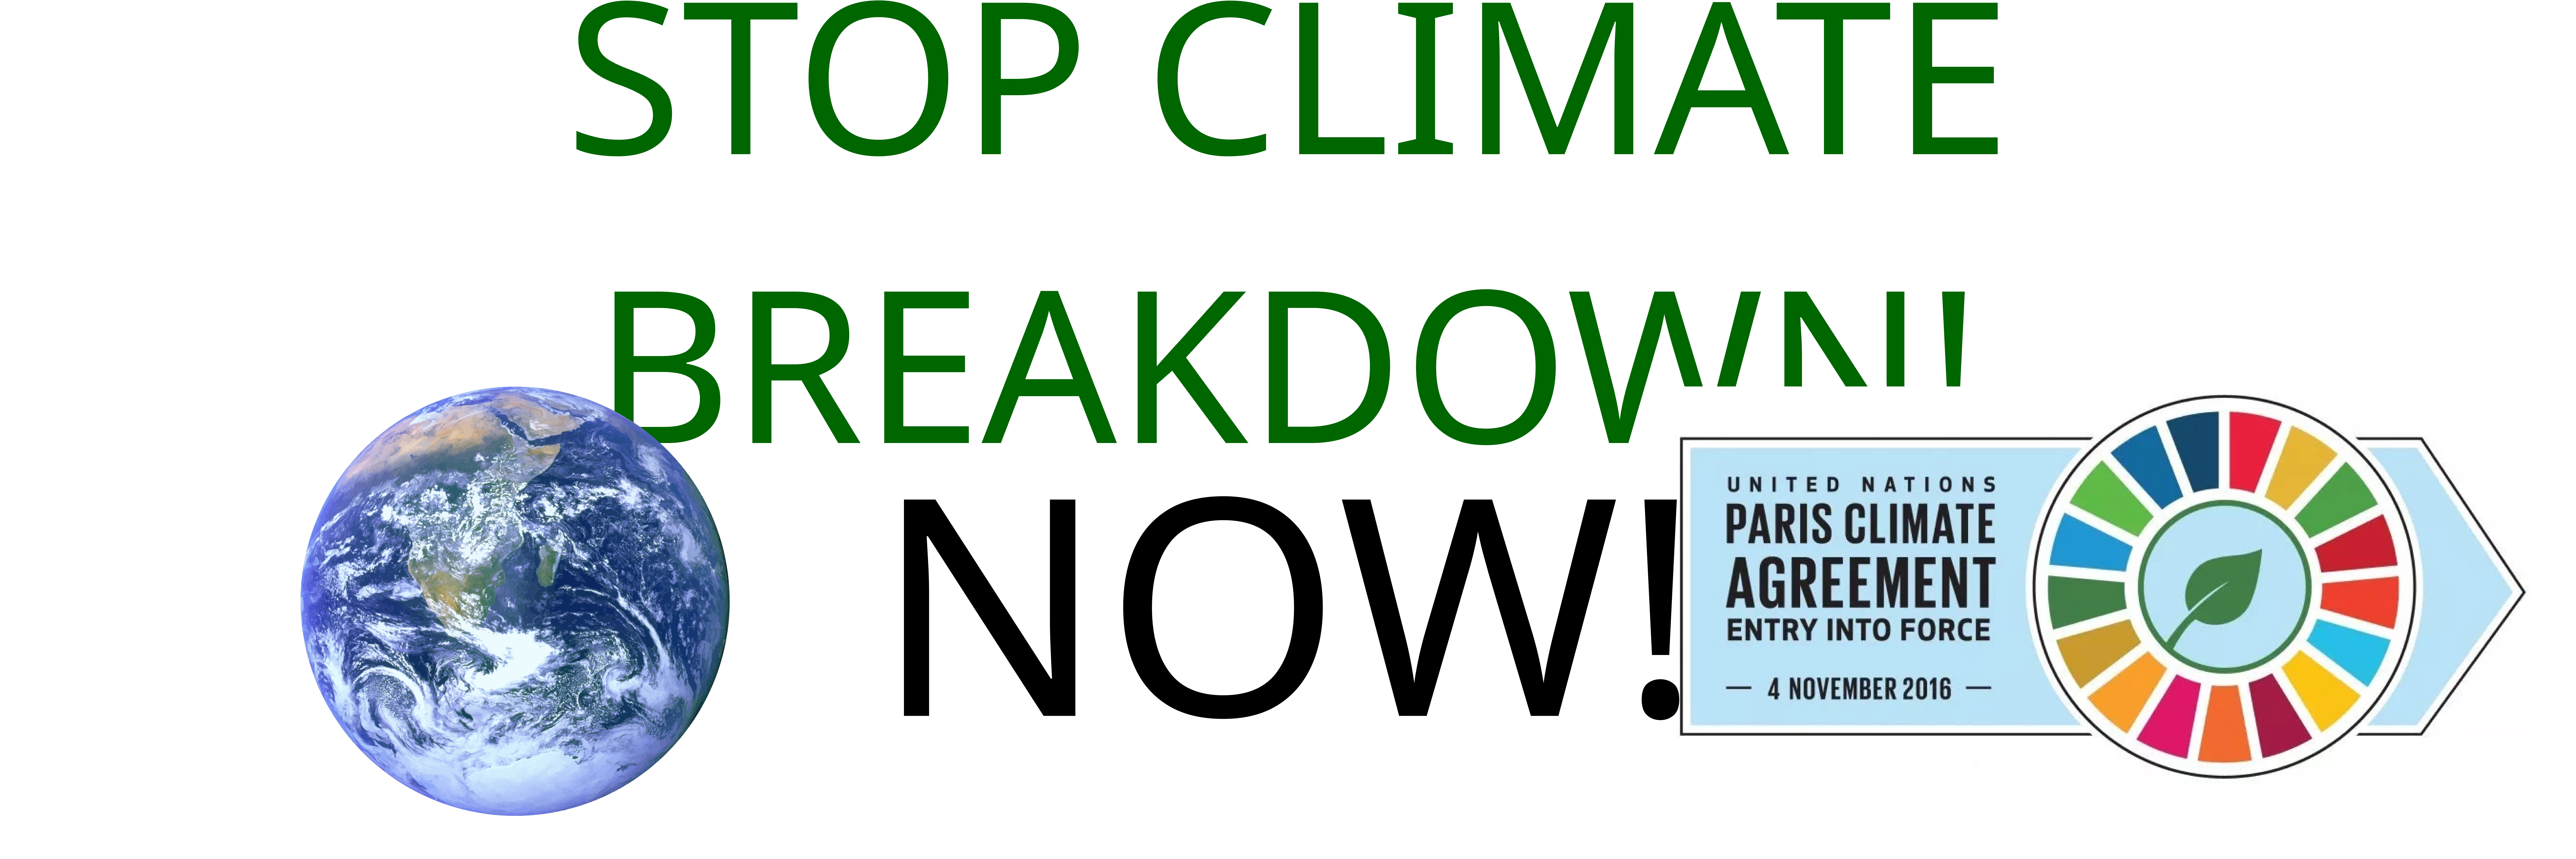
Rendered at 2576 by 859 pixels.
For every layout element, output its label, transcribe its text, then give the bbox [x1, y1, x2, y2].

text_box [947, 62, 982, 72]
text_box [612, 62, 731, 72]
text_box [1532, 62, 1583, 72]
text_box [1001, 62, 1057, 72]
text_box [1318, 62, 1416, 72]
text_box [750, 62, 810, 72]
text_box [1178, 62, 1299, 72]
text_box [1500, 62, 1518, 72]
text_box [1704, 62, 1739, 72]
text_box [1843, 62, 1913, 72]
text_box NOW! [957, 391, 1619, 763]
text_box STOP CLIMATE BREAKDOWN! [86, 86, 2490, 347]
picture [1674, 386, 2533, 790]
text_box [1633, 62, 1690, 72]
text_box [829, 62, 928, 72]
text_box [1596, 62, 1614, 72]
text_box [1072, 62, 1159, 72]
text_box [1435, 62, 1482, 72]
text_box [36, 62, 594, 72]
picture [300, 386, 730, 816]
text_box [1932, 62, 2519, 72]
text_box [1753, 62, 1824, 72]
